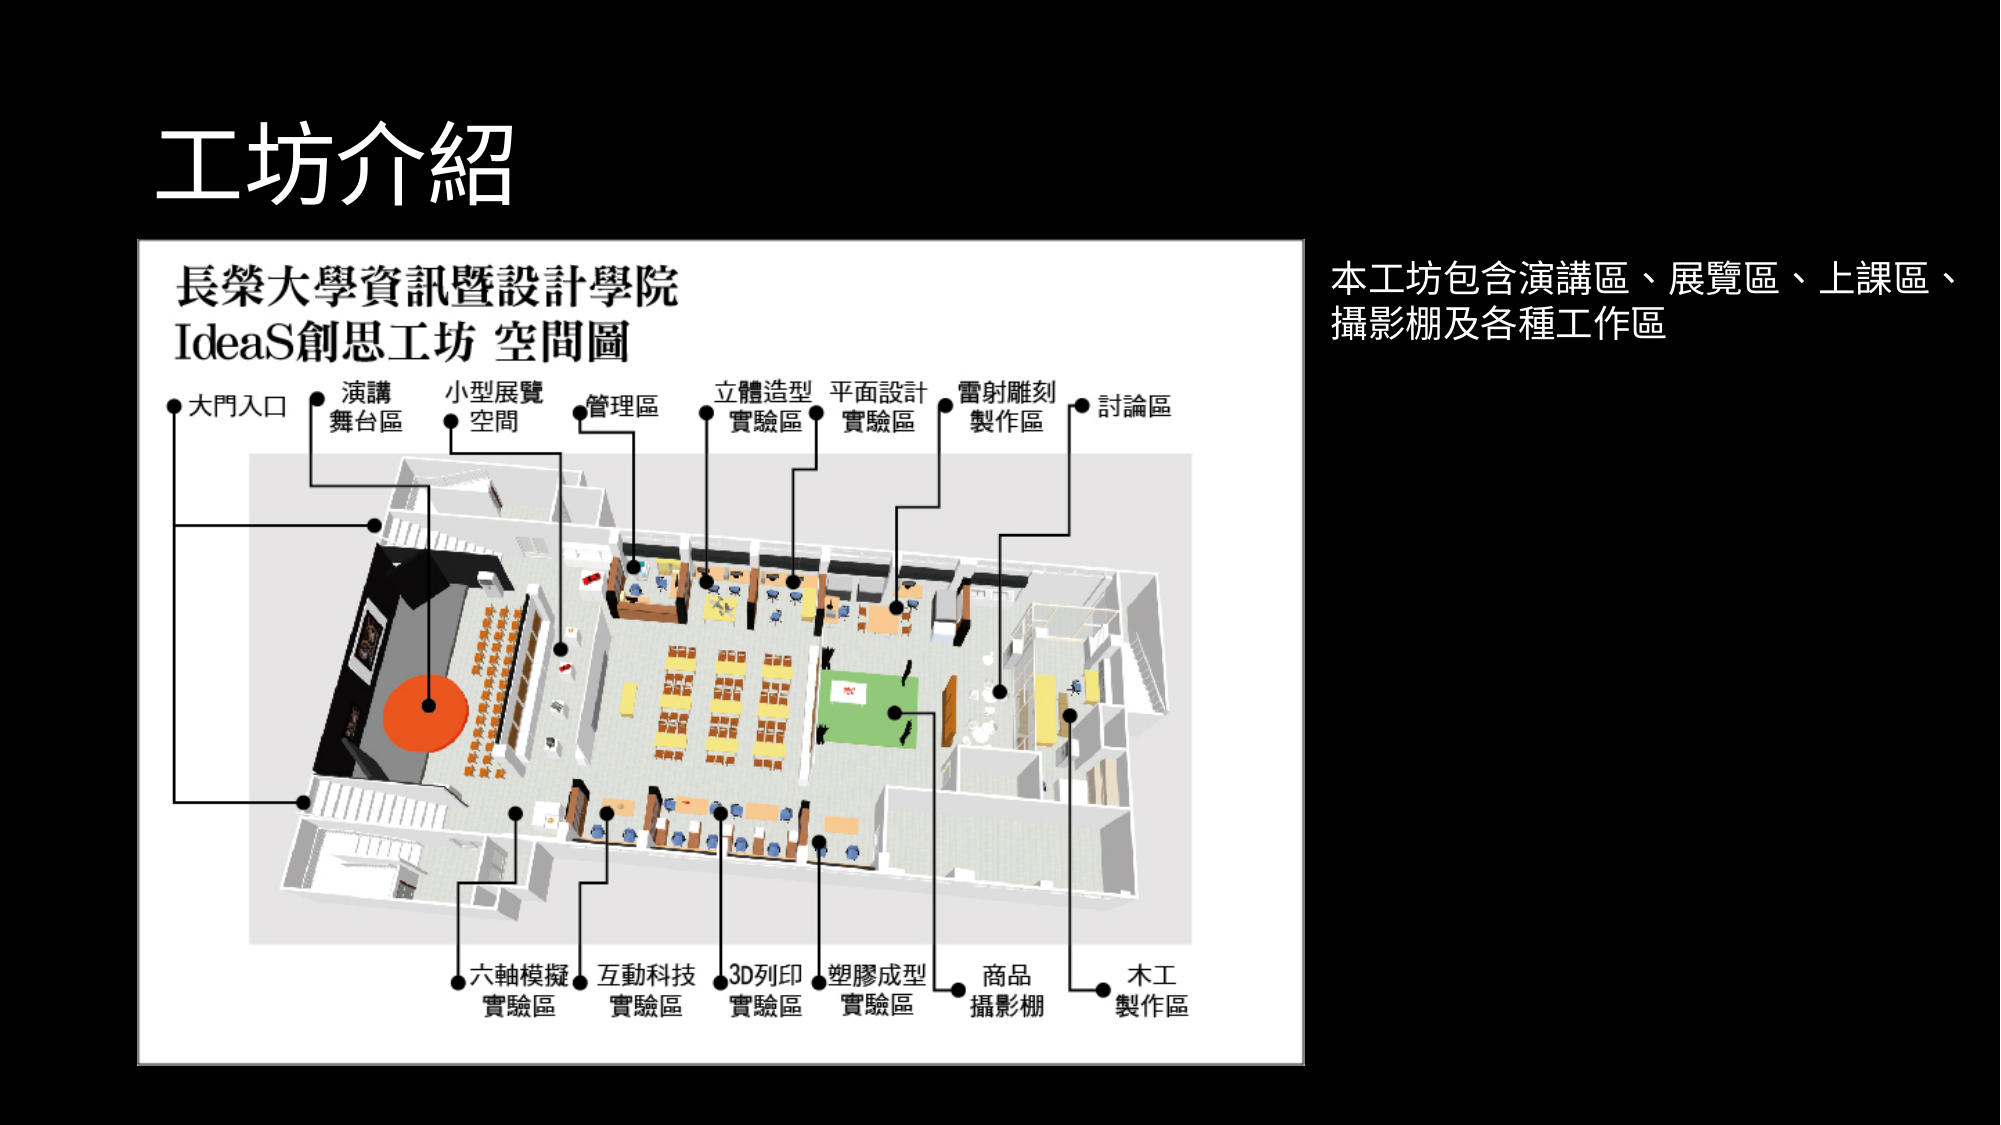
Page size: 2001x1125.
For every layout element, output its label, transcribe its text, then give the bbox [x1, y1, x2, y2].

text_box 本工坊包含演講區、展覽區、上課區、 攝影棚及各種工作區 [1315, 247, 1990, 354]
title 工坊介紹 [137, 59, 1863, 278]
picture [137, 239, 1305, 1066]
